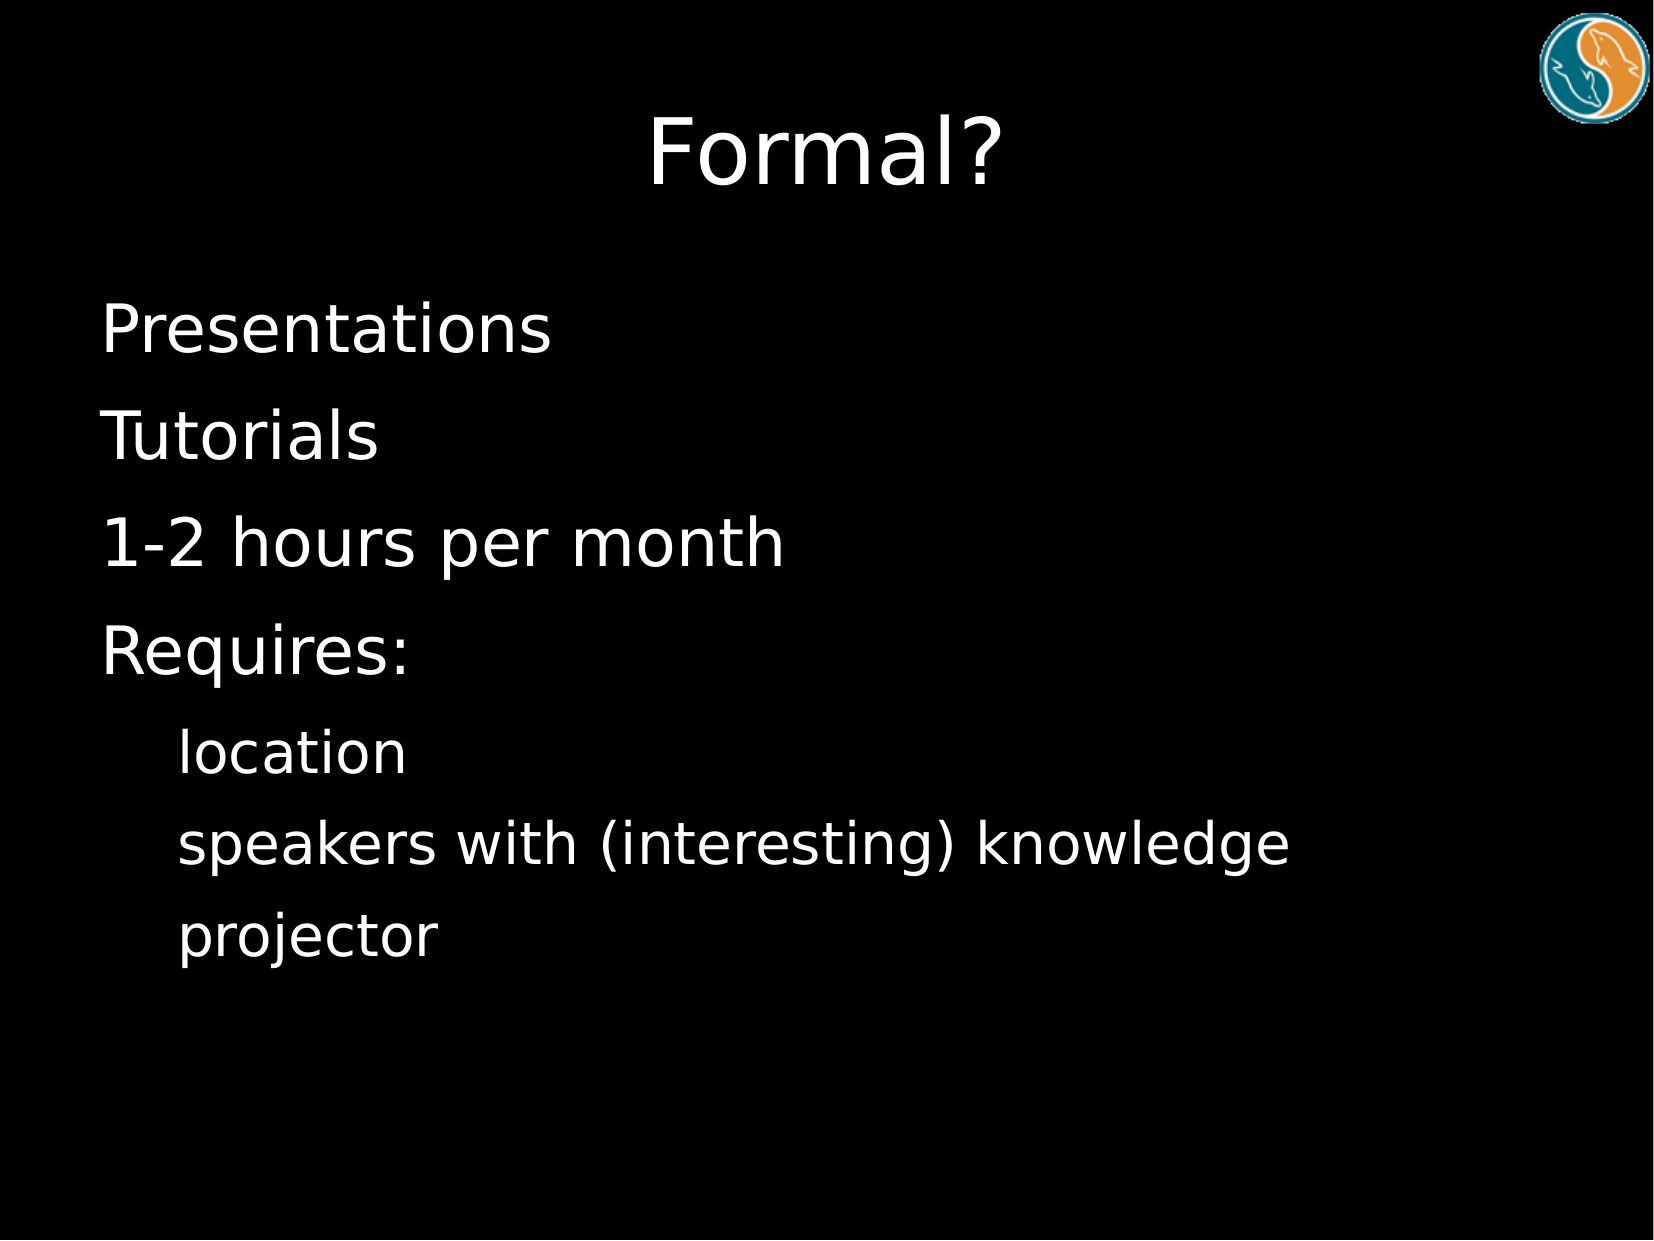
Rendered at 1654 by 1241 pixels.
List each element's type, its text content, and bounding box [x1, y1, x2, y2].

picture [1501, 4, 1654, 130]
title Formal? [82, 49, 1571, 257]
list Presentations Tutorials 1-2 hours per month Requires: location speakers with (interesting) knowledge projector [82, 290, 1571, 1094]
